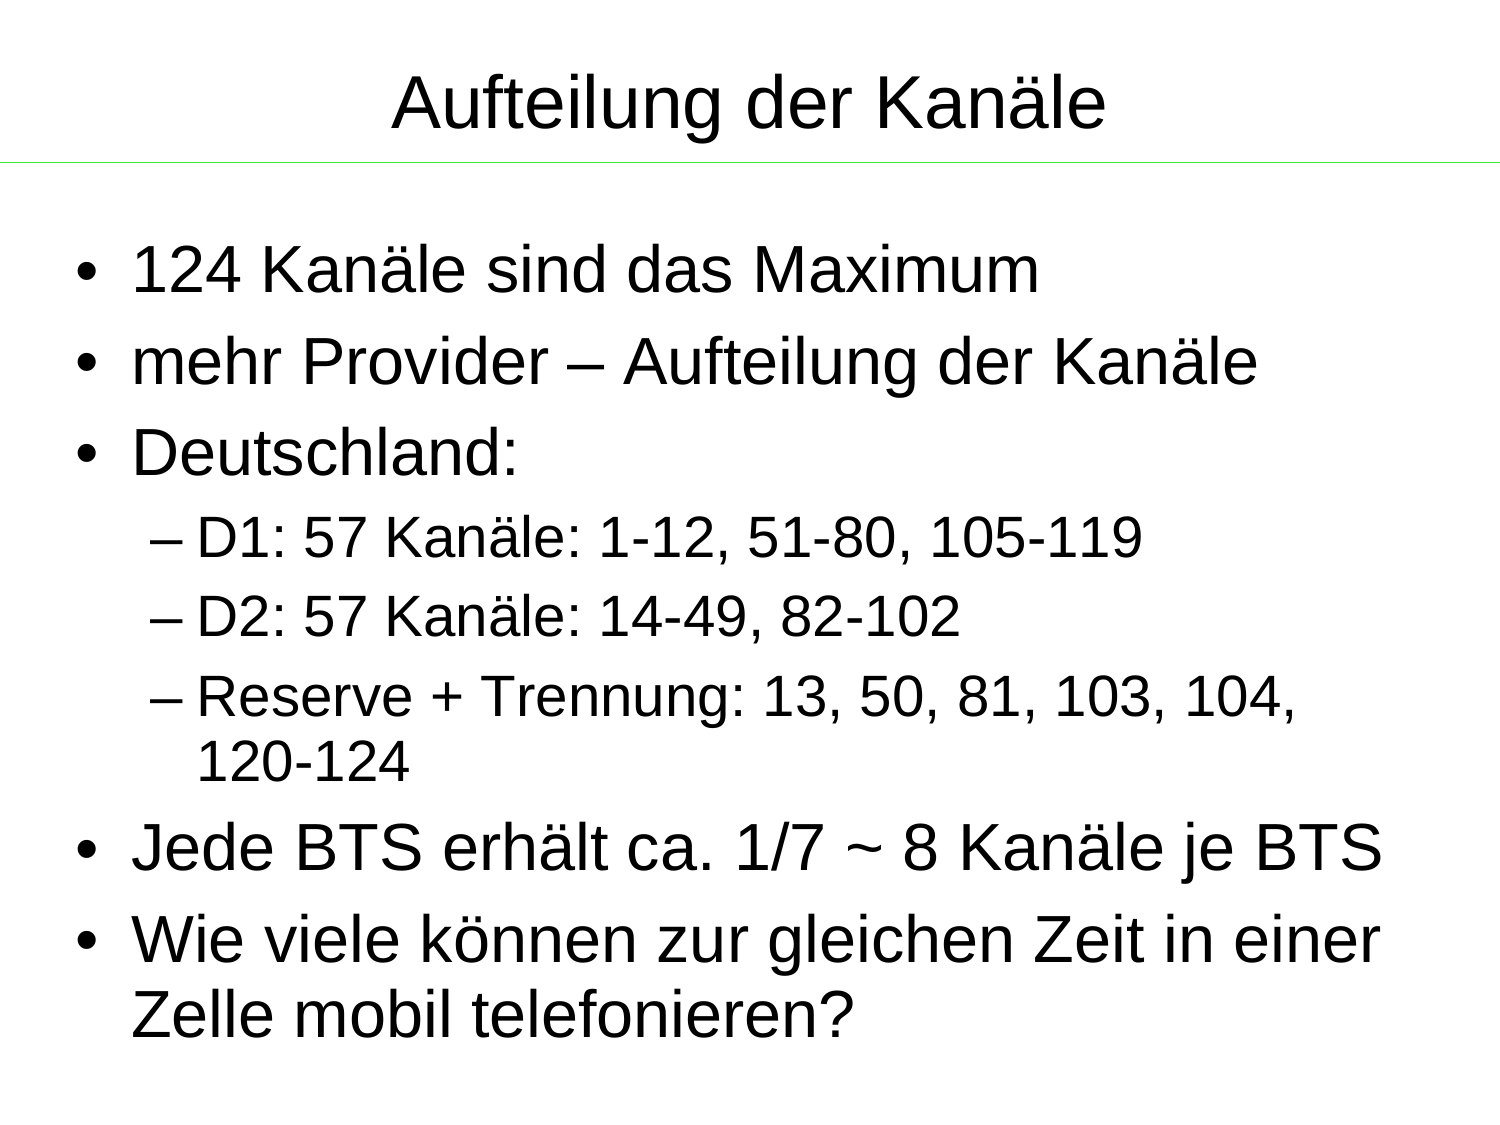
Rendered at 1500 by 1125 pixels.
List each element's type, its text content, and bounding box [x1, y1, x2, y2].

list 124 Kanäle sind das Maximum mehr Provider – Aufteilung der Kanäle Deutschland: D1: 57 Kanäle: 1-12, 51-80, 105-119 D2: 57 Kanäle: 14-49, 82-102 Reserve + Trennung: 13, 50, 81, 103, 104, 120-124 Jede BTS erhält ca. 1/7 ~ 8 Kanäle je BTS Wie viele können zur gleichen Zeit in einer Zelle mobil telefonieren? [75, 232, 1426, 1051]
title Aufteilung der Kanäle [75, 49, 1426, 156]
